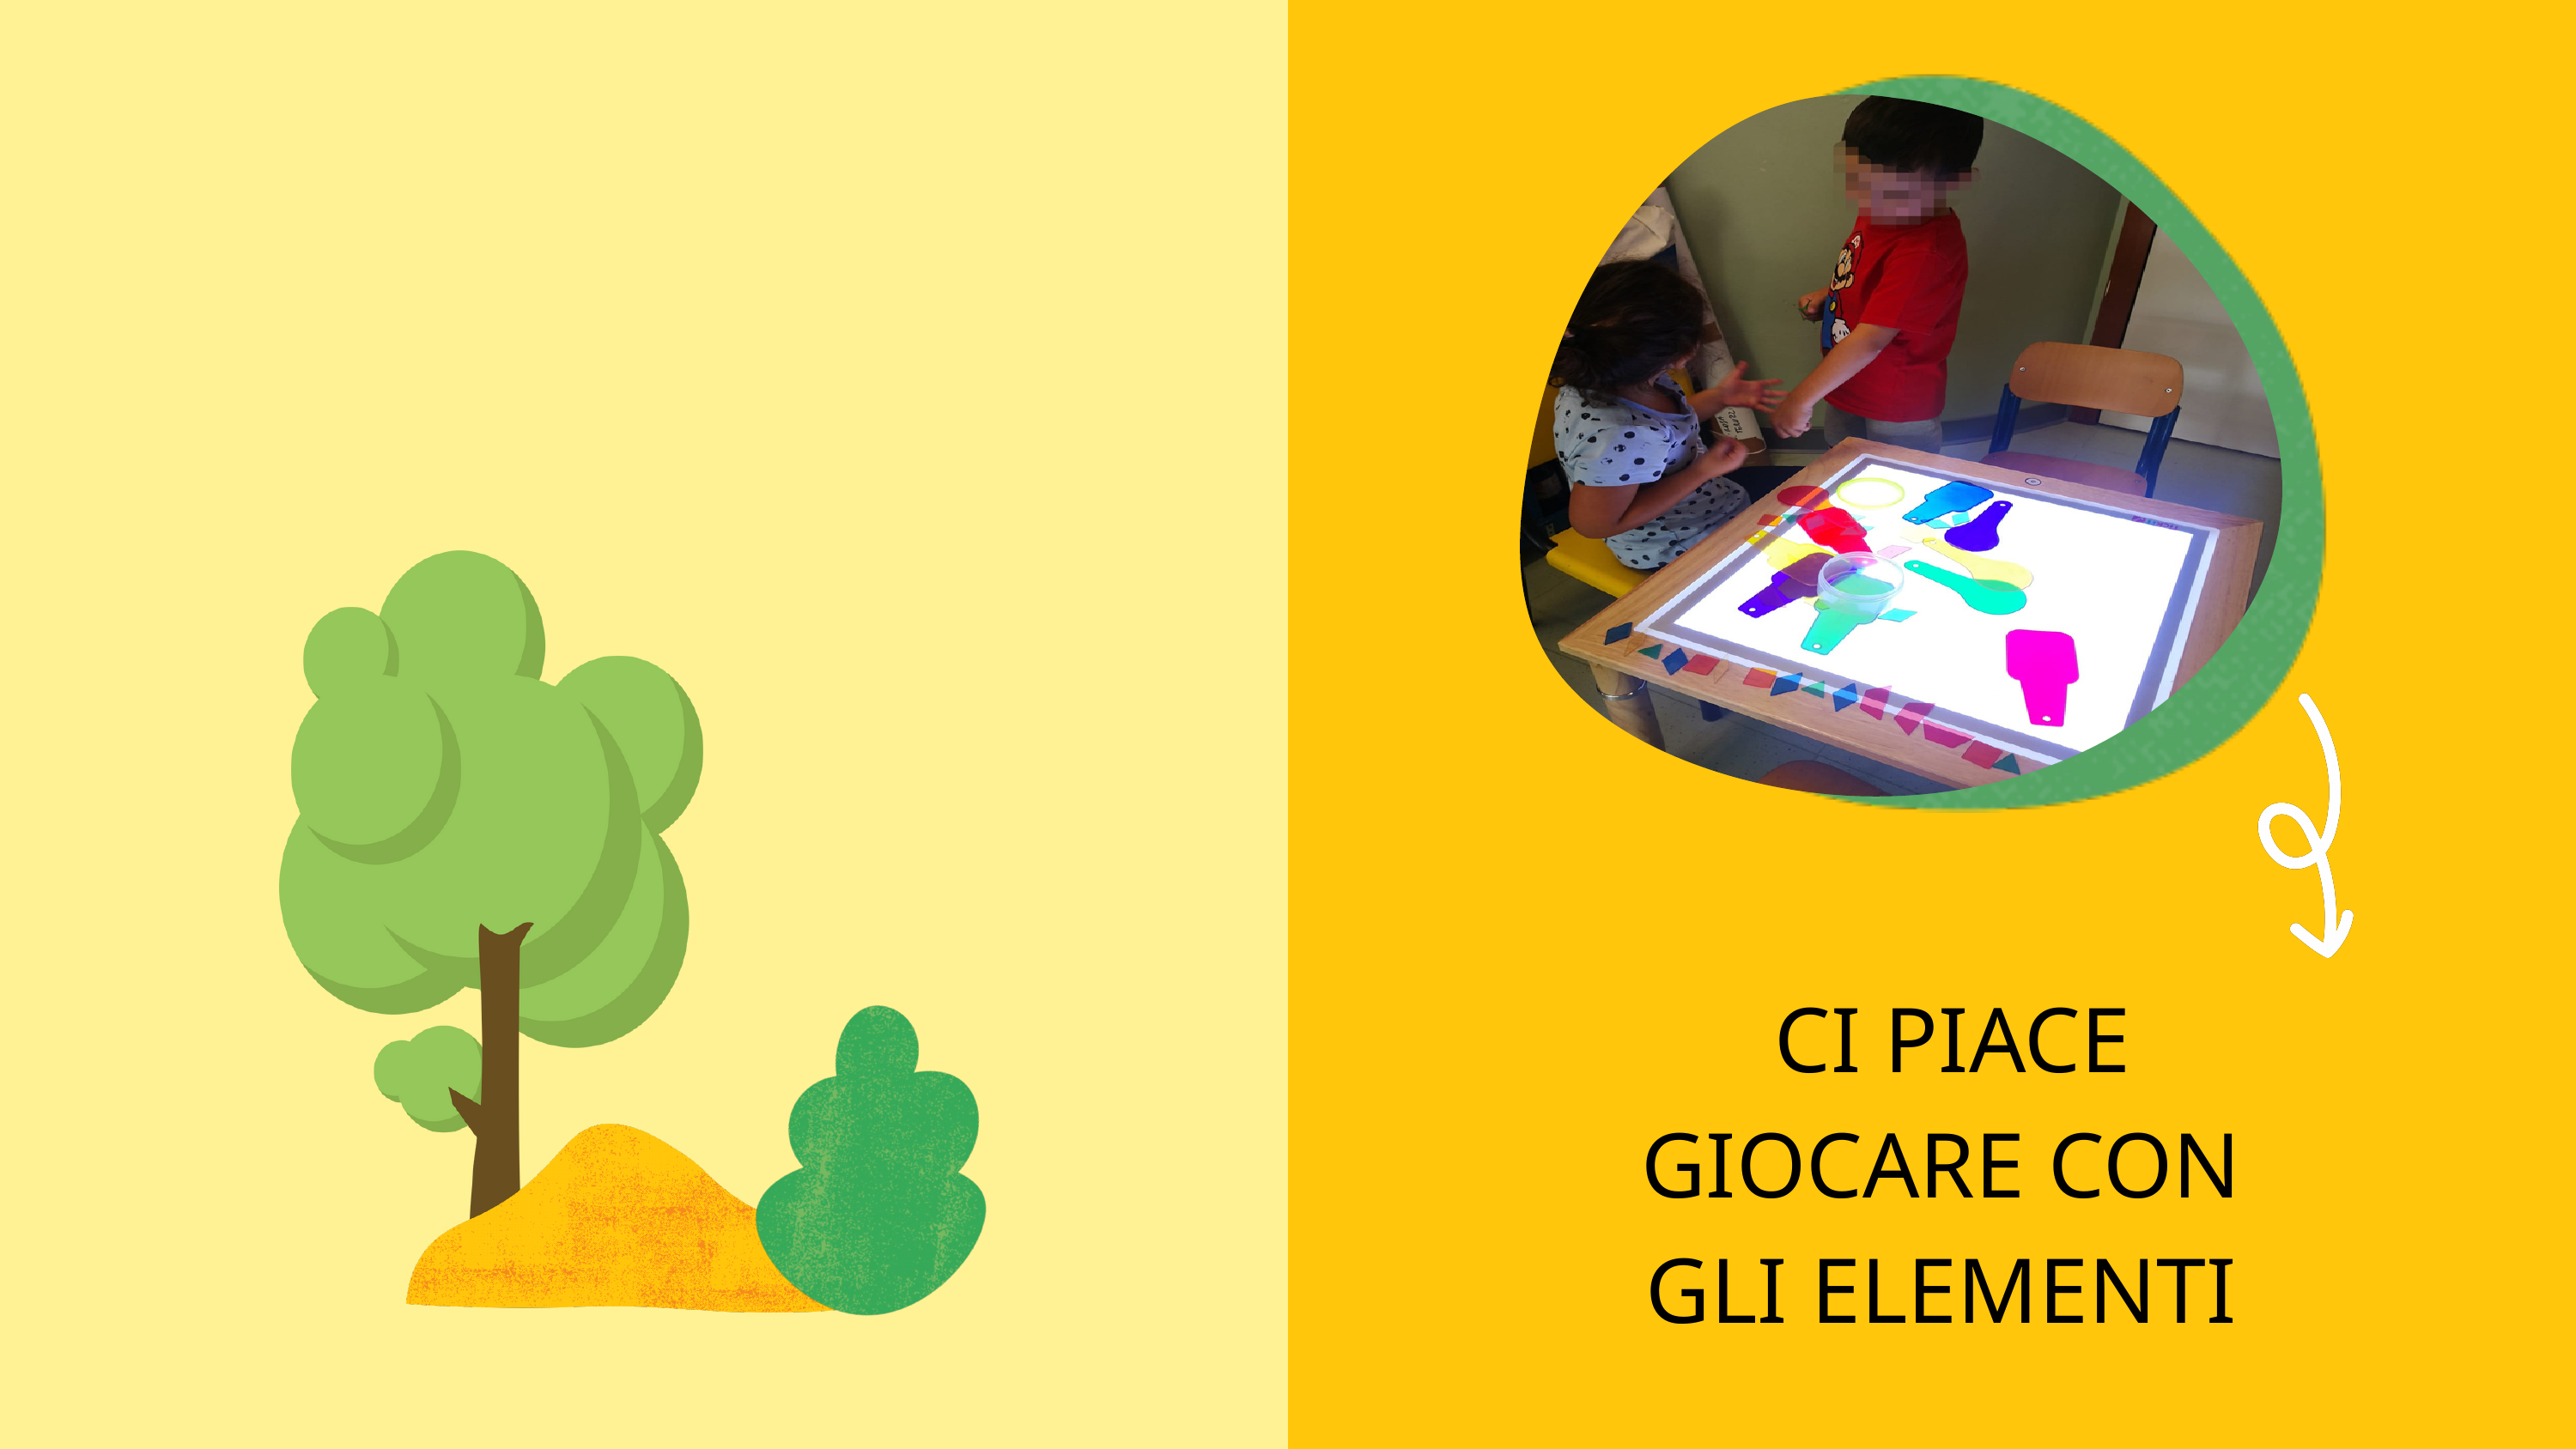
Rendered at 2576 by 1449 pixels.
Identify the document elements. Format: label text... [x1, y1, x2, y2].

picture [1541, 73, 2423, 962]
picture [279, 550, 1038, 1347]
text_box [1520, 94, 2282, 797]
text_box CI PIACE GIOCARE CON GLI ELEMENTI [1516, 965, 2390, 1342]
text_box [0, 0, 1288, 1449]
